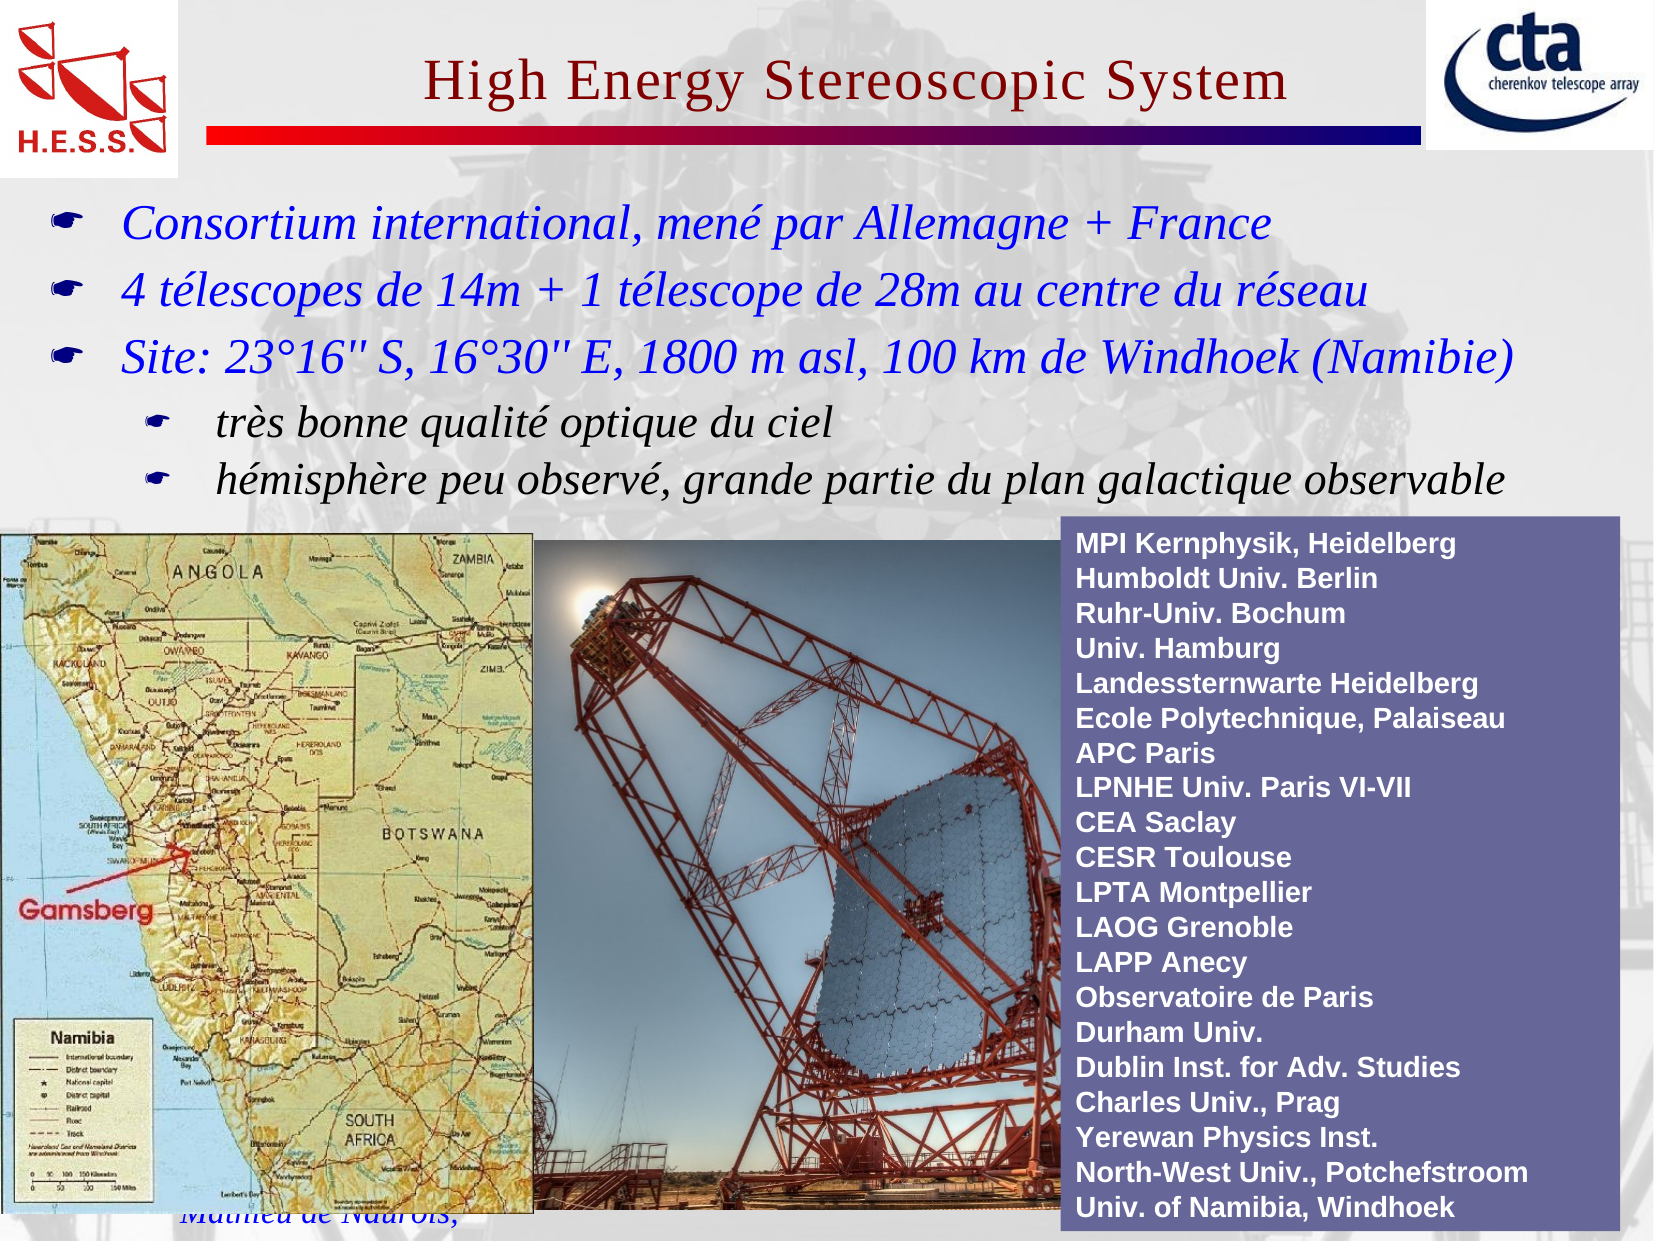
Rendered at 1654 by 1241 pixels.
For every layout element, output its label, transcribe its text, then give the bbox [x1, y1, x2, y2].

text_box MPI Kernphysik, Heidelberg Humboldt Univ. Berlin Ruhr-Univ. Bochum Univ. Hamburg Landessternwarte Heidelberg Ecole Polytechnique, Palaiseau APC Paris LPNHE Univ. Paris VI-VII CEA Saclay CESR Toulouse LPTA Montpellier LAOG Grenoble LAPP Anecy Observatoire de Paris Durham Univ. Dublin Inst. for Adv. Studies Charles Univ., Prag Yerewan Physics Inst. North-West Univ., Potchefstroom Univ. of Namibia, Windhoek [1060, 516, 1621, 1232]
picture [0, 533, 1060, 1214]
picture [1426, 0, 1654, 150]
picture [0, 0, 178, 178]
list Consortium international, mené par Allemagne + France 4 télescopes de 14m + 1 télescope de 28m au centre du réseau Site: 23°16'' S, 16°30'' E, 1800 m asl, 100 km de Windhoek (Namibie) très bonne qualité optique du ciel hémisphère peu observé, grande partie du plan galactique observable [38, 194, 1593, 552]
title High Energy Stereoscopic System [121, 29, 1534, 122]
